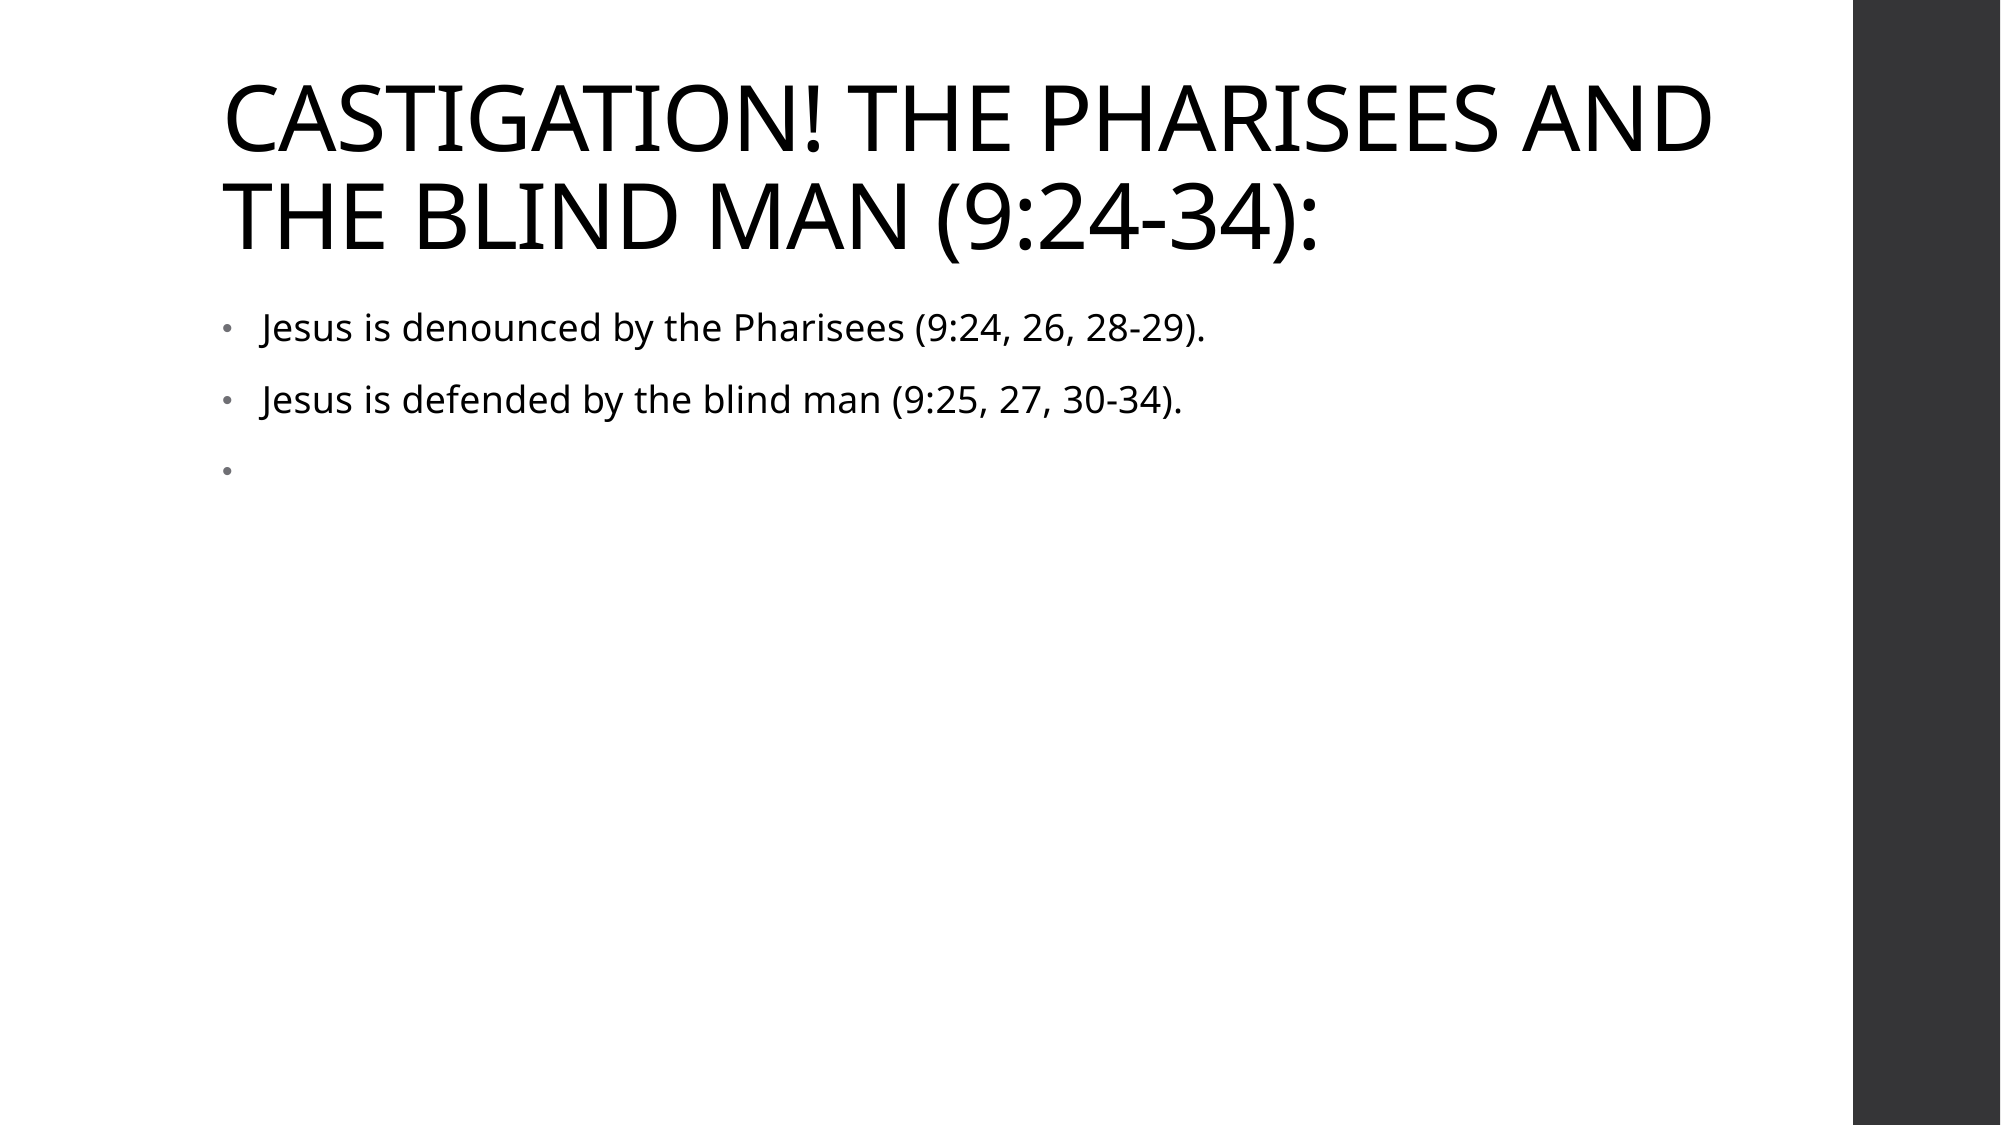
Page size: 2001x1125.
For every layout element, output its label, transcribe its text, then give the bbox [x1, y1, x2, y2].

list Jesus is denounced by the Pharisees (9:24, 26, 28-29). Jesus is defended by the blind man (9:25, 27, 30-34). [206, 299, 1617, 1014]
title CASTIGATION! THE PHARISEES AND THE BLIND MAN (9:24-34): [206, 60, 1797, 278]
